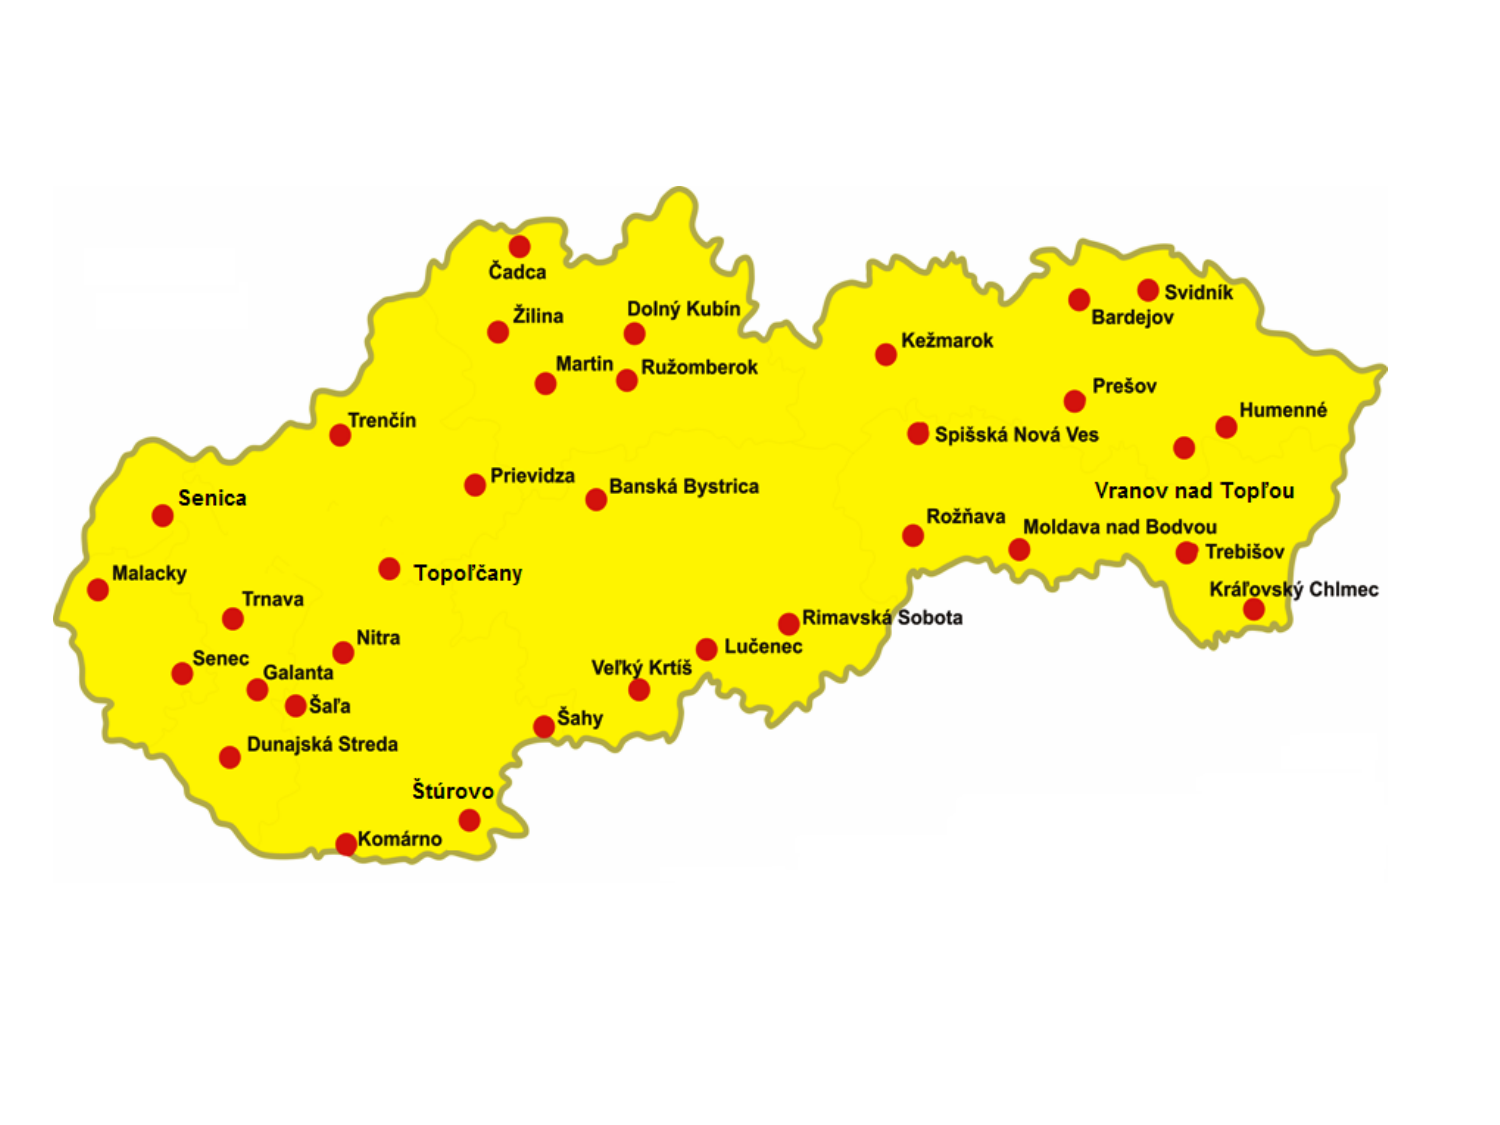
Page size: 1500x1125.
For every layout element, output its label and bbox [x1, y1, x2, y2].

picture [53, 186, 1388, 883]
